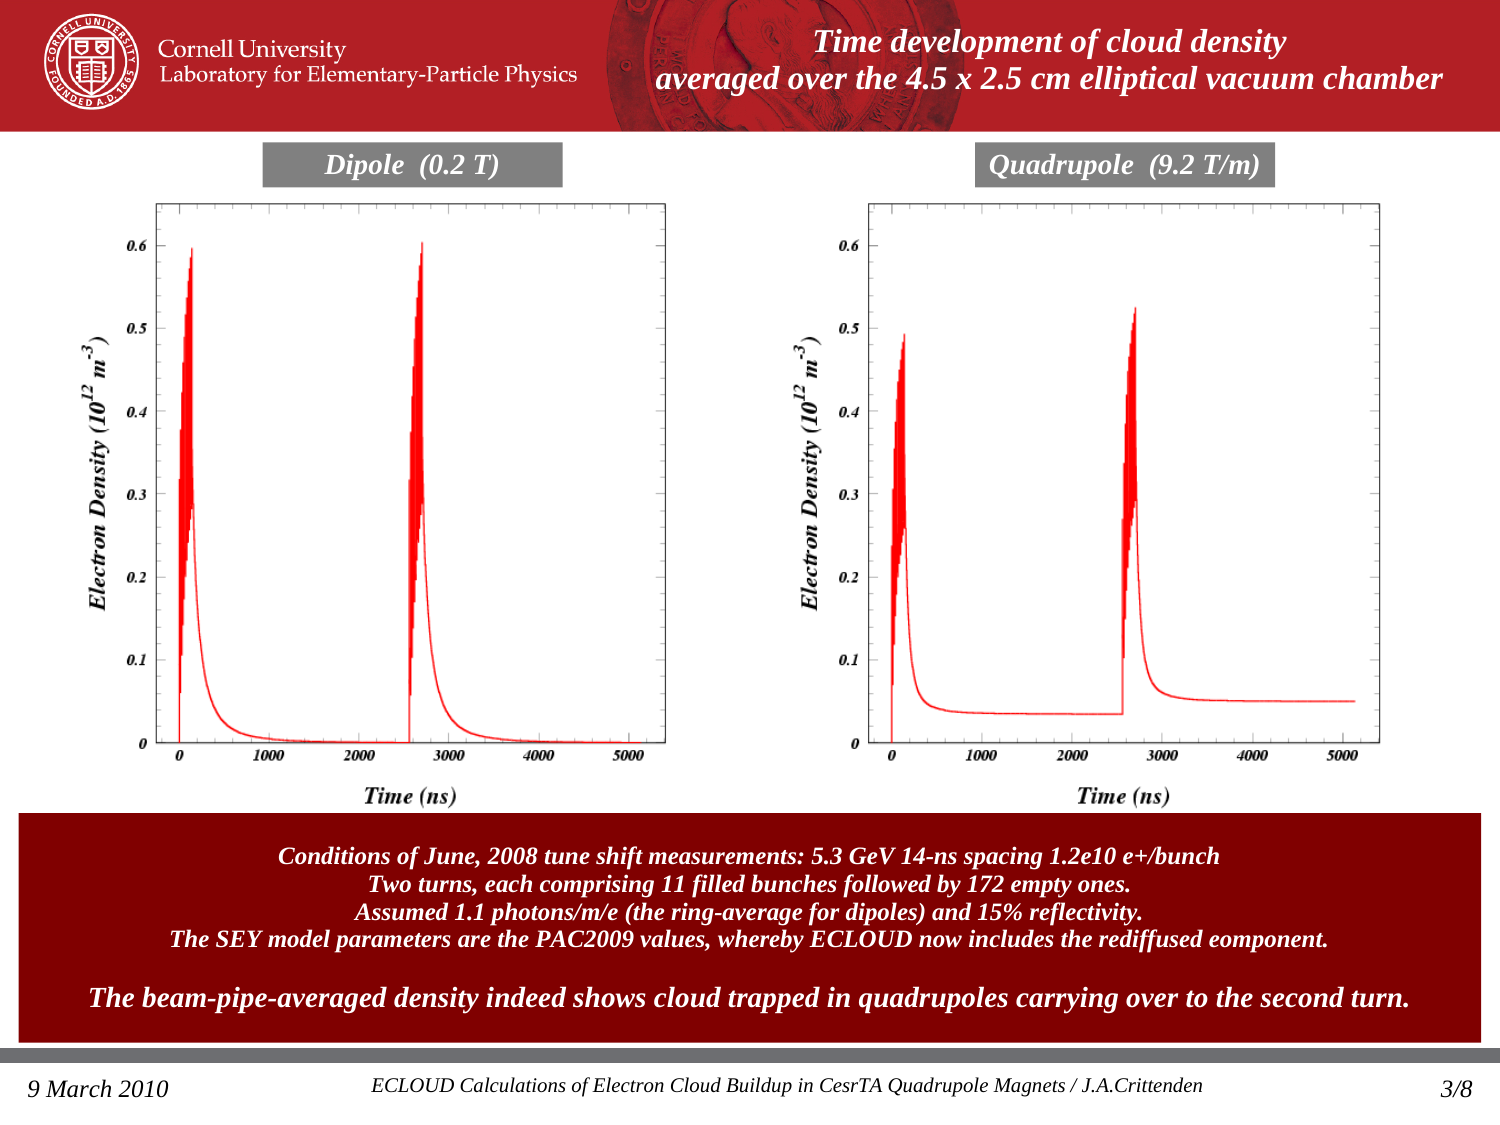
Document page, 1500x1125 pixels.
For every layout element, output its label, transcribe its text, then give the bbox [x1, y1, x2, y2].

picture [75, 194, 676, 813]
picture [787, 194, 1388, 813]
text_box Quadrupole (9.2 T/m) [975, 142, 1276, 188]
text_box Dipole (0.2 T) [262, 142, 563, 188]
text_box Conditions of June, 2008 tune shift measurements: 5.3 GeV 14-ns spacing 1.2e10 e+/bunch Two turns, each comprising 11 filled bunches followed by 172 empty ones. Assumed 1.1 photons/m/e (the ring-average for dipoles) and 15% reflectivity. The SEY model parameters are the PAC2009 values, whereby ECLOUD now includes the rediffused eomponent. The beam-pipe-averaged density indeed shows cloud trapped in quadrupoles carrying over to the second turn. [18, 813, 1482, 1043]
picture [0, 0, 1500, 132]
text_box Time development of cloud density averaged over the 4.5 x 2.5 cm elliptical vacuum chamber [599, 15, 1500, 141]
